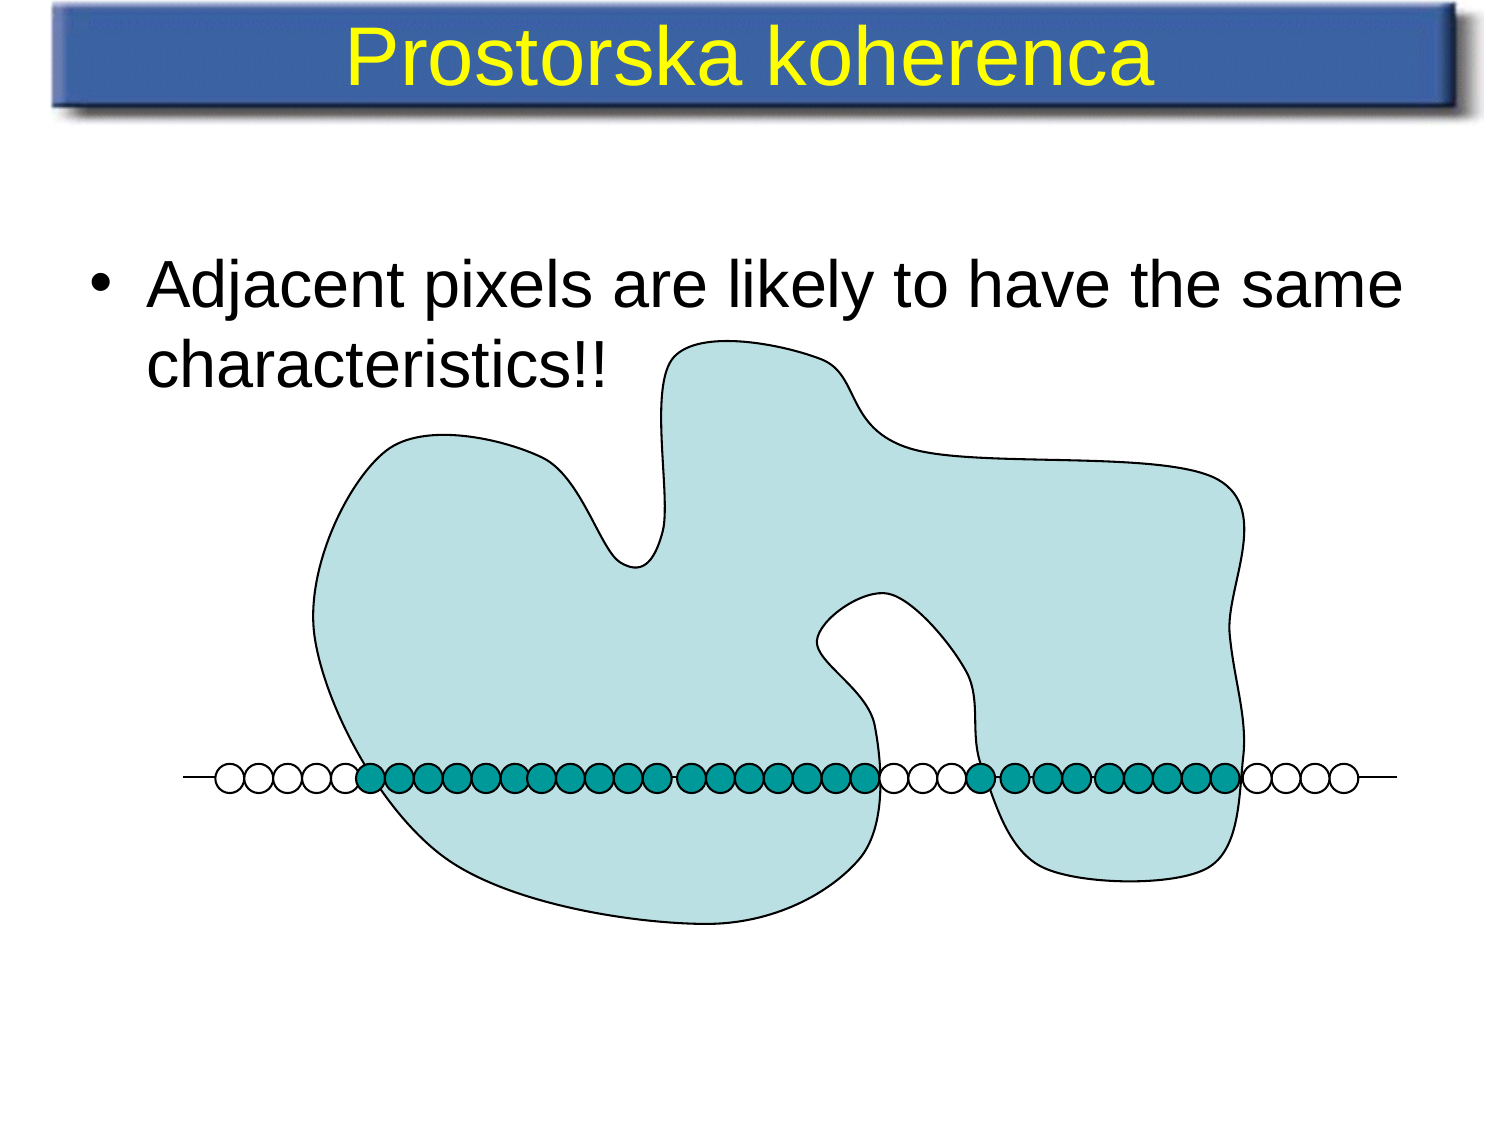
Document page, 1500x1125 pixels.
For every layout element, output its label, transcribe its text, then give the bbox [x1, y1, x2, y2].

title Prostorska koherenca [75, 0, 1426, 110]
picture [50, 0, 1484, 127]
text_box [215, 340, 1359, 924]
list Adjacent pixels are likely to have the same characteristics!! [75, 233, 1426, 1096]
